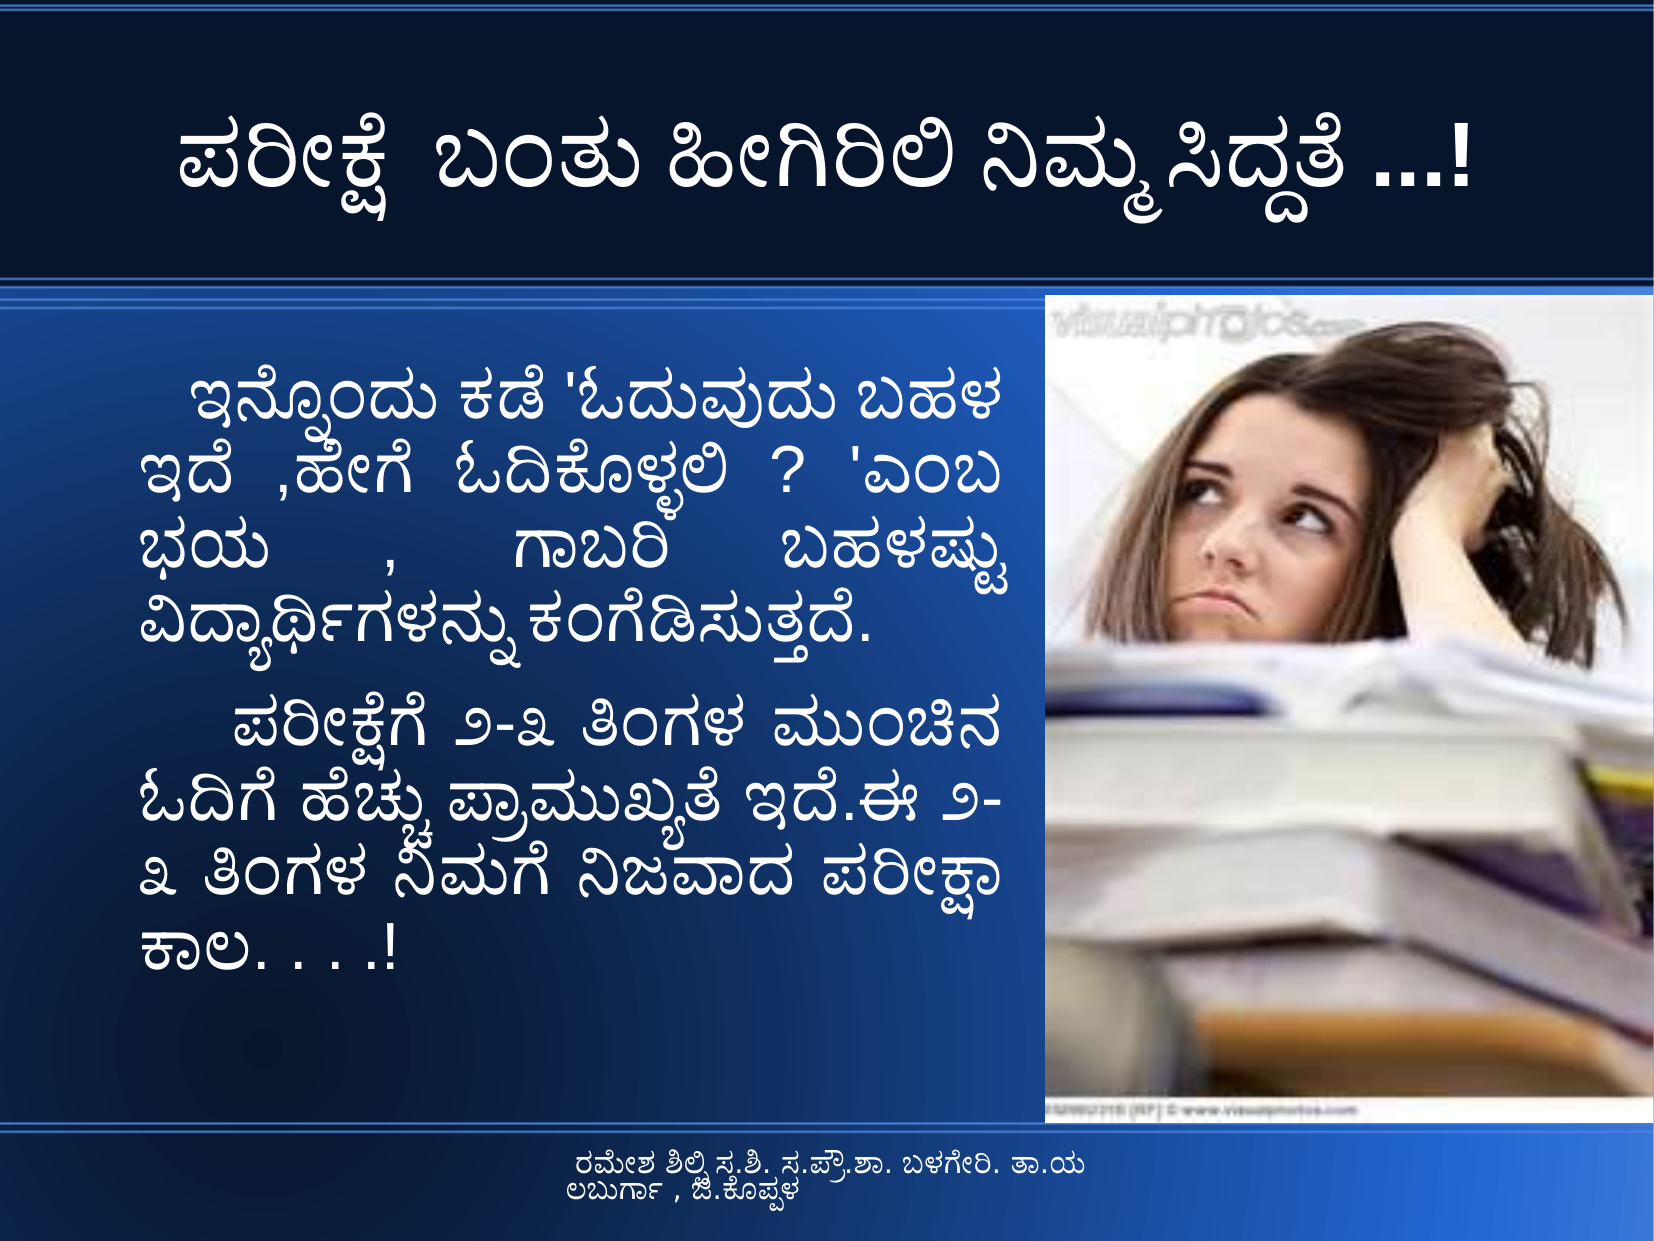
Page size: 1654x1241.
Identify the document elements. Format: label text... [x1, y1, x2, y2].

title ಪರೀಕ್ಷೆ ಬಂತು ಹೀಗಿರಿಲಿ ನಿಮ್ಮ ಸಿದ್ದತೆ ...! [82, 49, 1571, 257]
list ಇನ್ನೊಂದು ಕಡೆ 'ಓದುವುದು ಬಹಳ ಇದೆ ,ಹೇಗೆ ಓದಿಕೊಳ್ಳಲಿ ? 'ಎಂಬ ಭಯ , ಗಾಬರಿ ಬಹಳಷ್ಟು ವಿದ್ಯಾರ್ಥಿಗಳನ್ನು ಕಂಗೆಡಿಸುತ್ತದೆ. ಪರೀಕ್ಷೆಗೆ ೨-೩ ತಿಂಗಳ ಮುಂಚಿನ ಓದಿಗೆ ಹೆಚ್ಚು ಪ್ರಾಮುಖ್ಯತೆ ಇದೆ.ಈ ೨-೩ ತಿಂಗಳ ನಿಮಗೆ ನಿಜವಾದ ಪರೀಕ್ಷಾ ಕಾಲ. . . .! [82, 355, 1004, 1075]
picture [0, 0, 1654, 1241]
